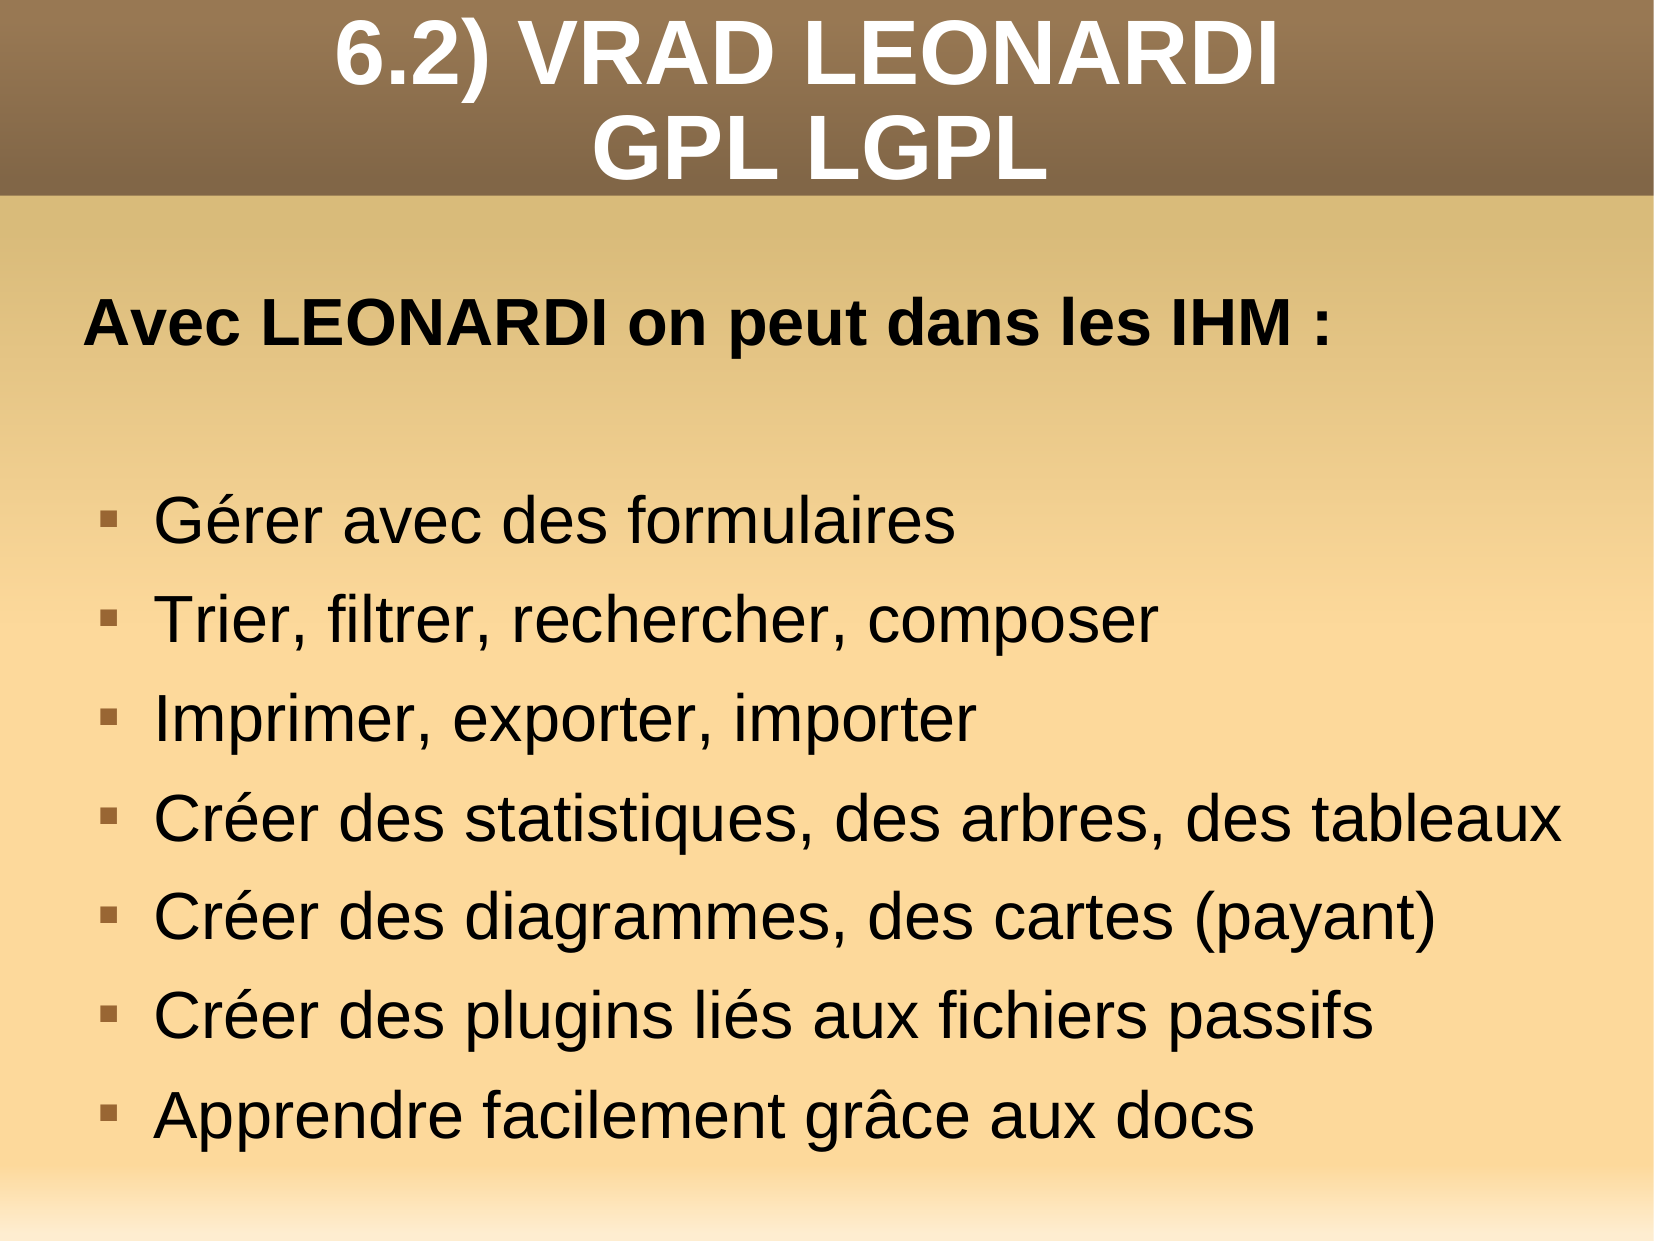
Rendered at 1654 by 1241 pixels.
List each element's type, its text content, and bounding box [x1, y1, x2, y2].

list Avec LEONARDI on peut dans les IHM : Gérer avec des formulaires Trier, filtrer, rechercher, composer Imprimer, exporter, importer Créer des statistiques, des arbres, des tableaux Créer des diagrammes, des cartes (payant) Créer des plugins liés aux fichiers passifs Apprendre facilement grâce aux docs [82, 290, 1571, 1158]
title 6.2) VRAD LEONARDI GPL LGPL [76, 4, 1565, 203]
picture [0, 0, 1654, 1241]
